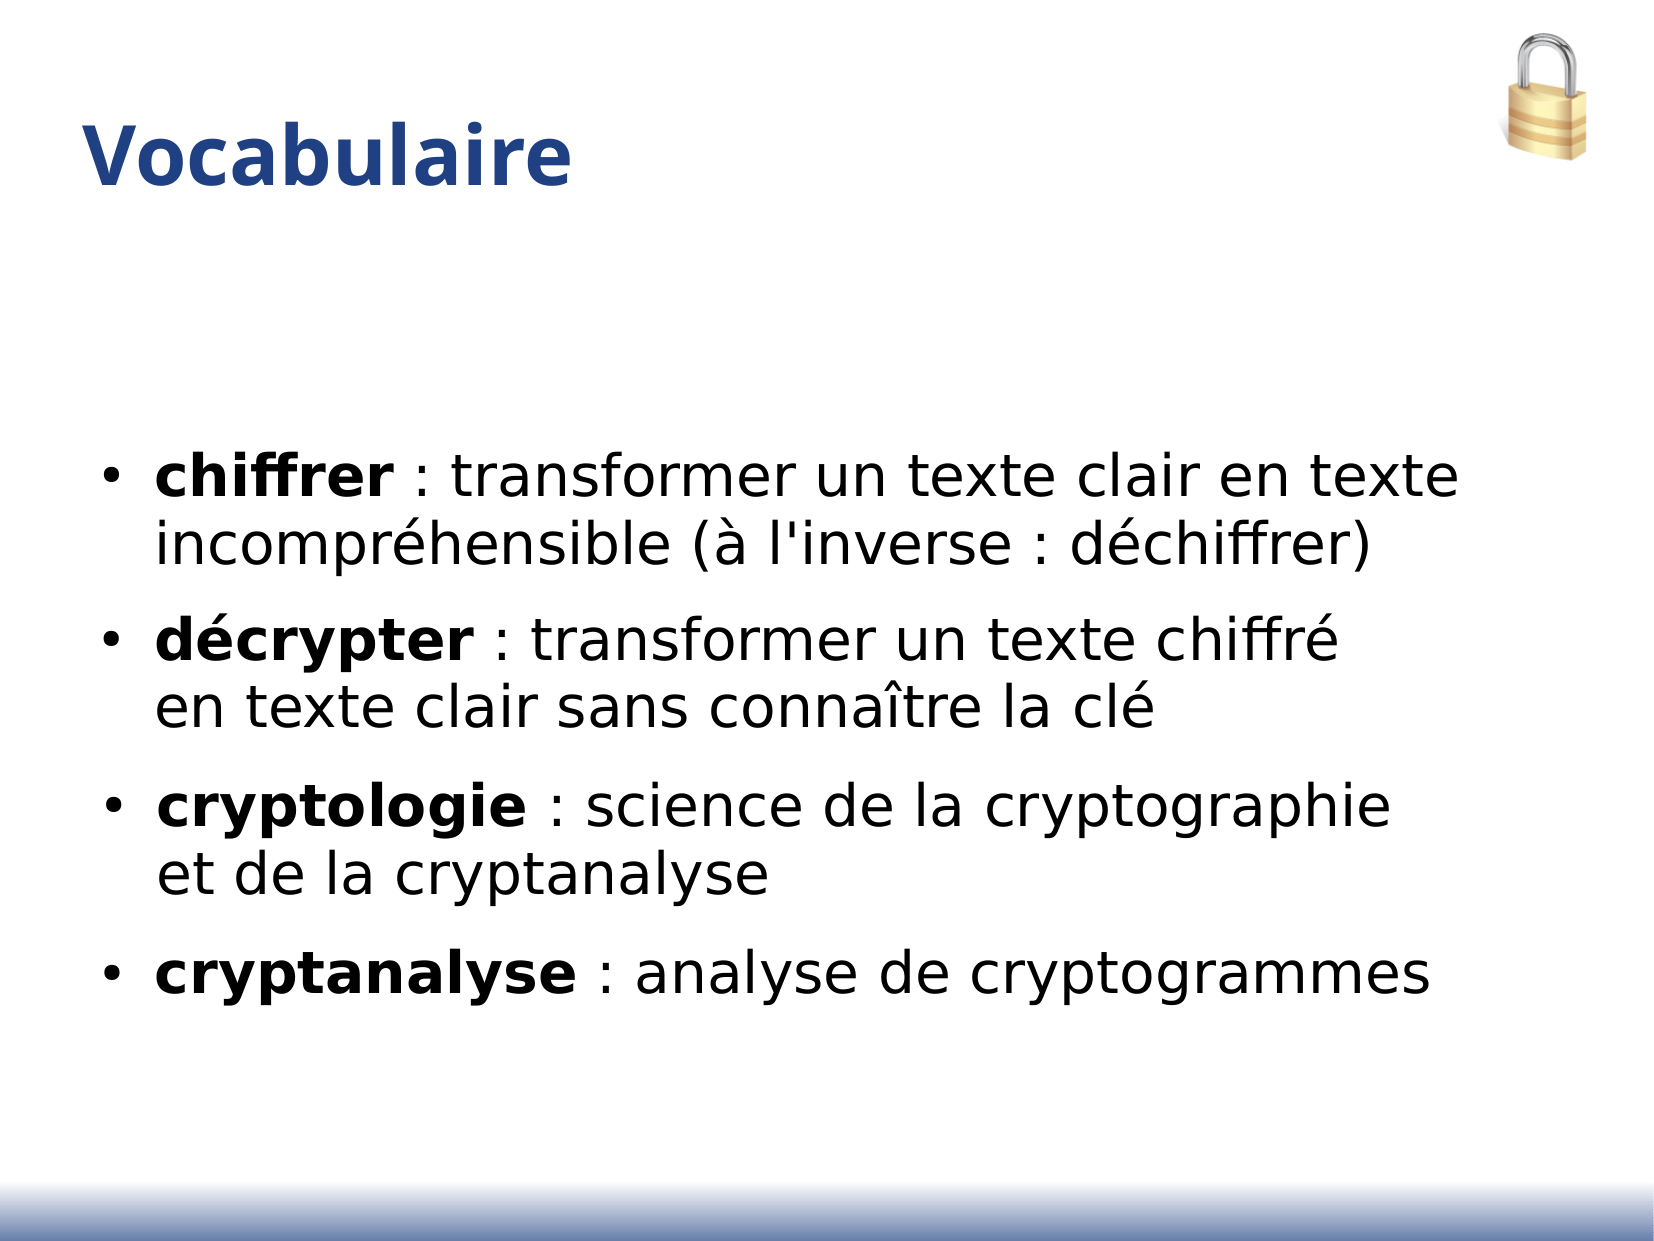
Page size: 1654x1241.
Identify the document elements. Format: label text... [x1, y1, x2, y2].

list chiffrer : transformer un texte clair en texte incompréhensible (à l'inverse : déchiffrer) [83, 441, 1572, 580]
list décrypter : transformer un texte chiffré en texte clair sans connaître la clé [83, 589, 1572, 759]
list cryptologie : science de la cryptographie et de la cryptanalyse [85, 772, 1574, 908]
list cryptanalyse : analyse de cryptogrammes [83, 901, 1573, 1046]
picture [1476, 29, 1613, 166]
title Vocabulaire [82, 49, 1571, 257]
